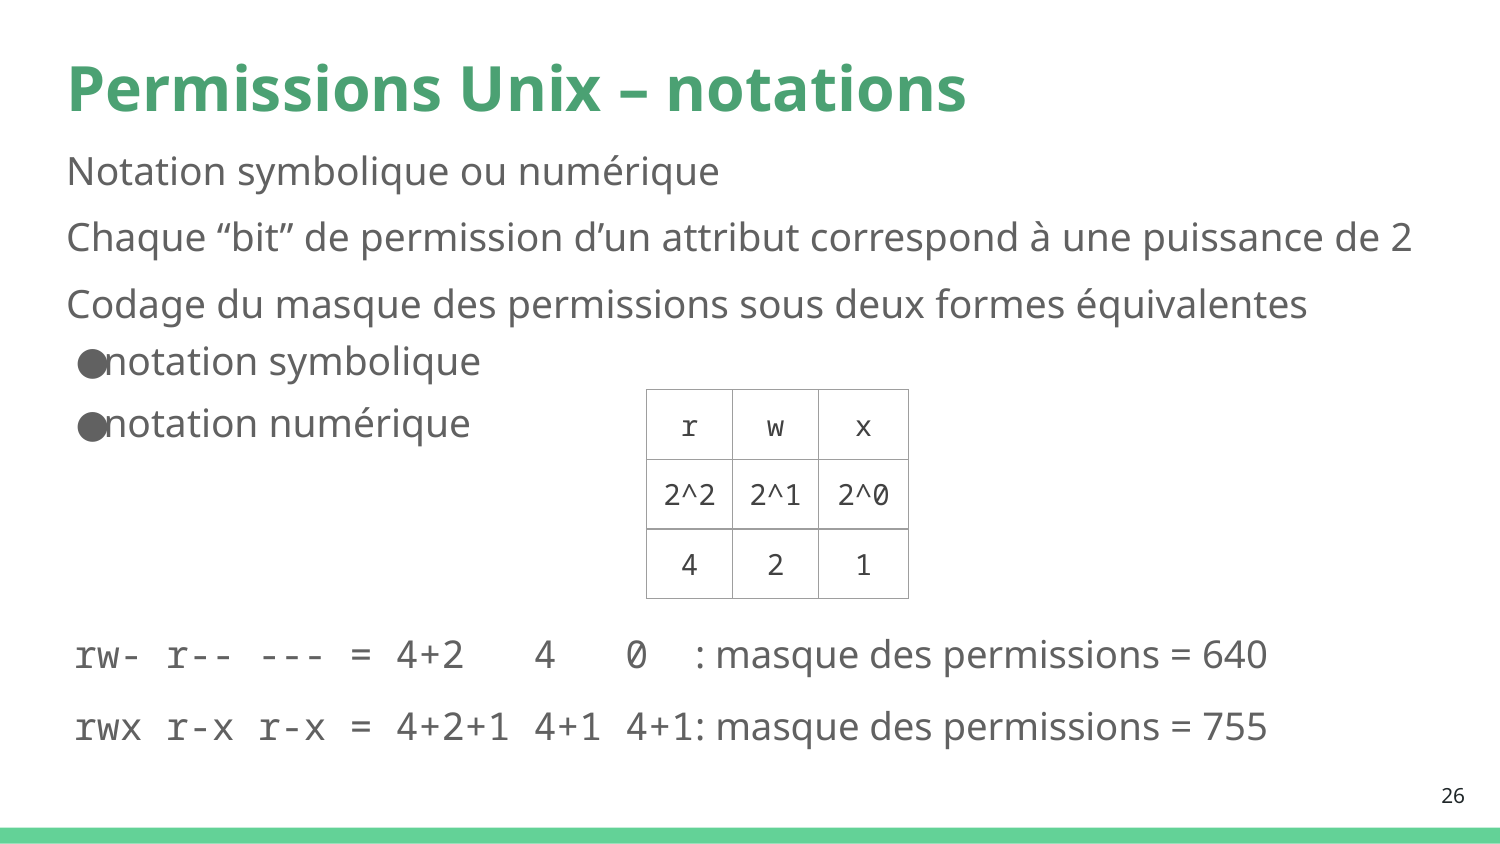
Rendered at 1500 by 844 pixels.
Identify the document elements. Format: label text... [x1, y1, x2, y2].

list Notation symbolique ou numérique Chaque “bit” de permission d’un attribut correspond à une puissance de 2 Codage du masque des permissions sous deux formes équivalentes notation symbolique notation numérique [51, 124, 1449, 517]
table_cell 2^1 [733, 460, 818, 528]
table_cell 2^0 [819, 460, 908, 528]
slide_number <numéro> [1389, 764, 1480, 830]
title Permissions Unix – notations [51, 23, 1449, 117]
table_cell 1 [819, 530, 908, 598]
table_cell 4 [647, 530, 732, 598]
table_header w [733, 390, 818, 459]
list rw- r-- --- = 4+2 4 0 : masque des permissions = 640 rwx r-x r-x = 4+2+1 4+1 4+1: masque des permissions = 755 [59, 604, 1457, 768]
table_cell 2^2 [647, 460, 732, 528]
table_cell 2 [733, 530, 818, 598]
table_header r [647, 390, 732, 459]
table_header x [819, 390, 908, 459]
